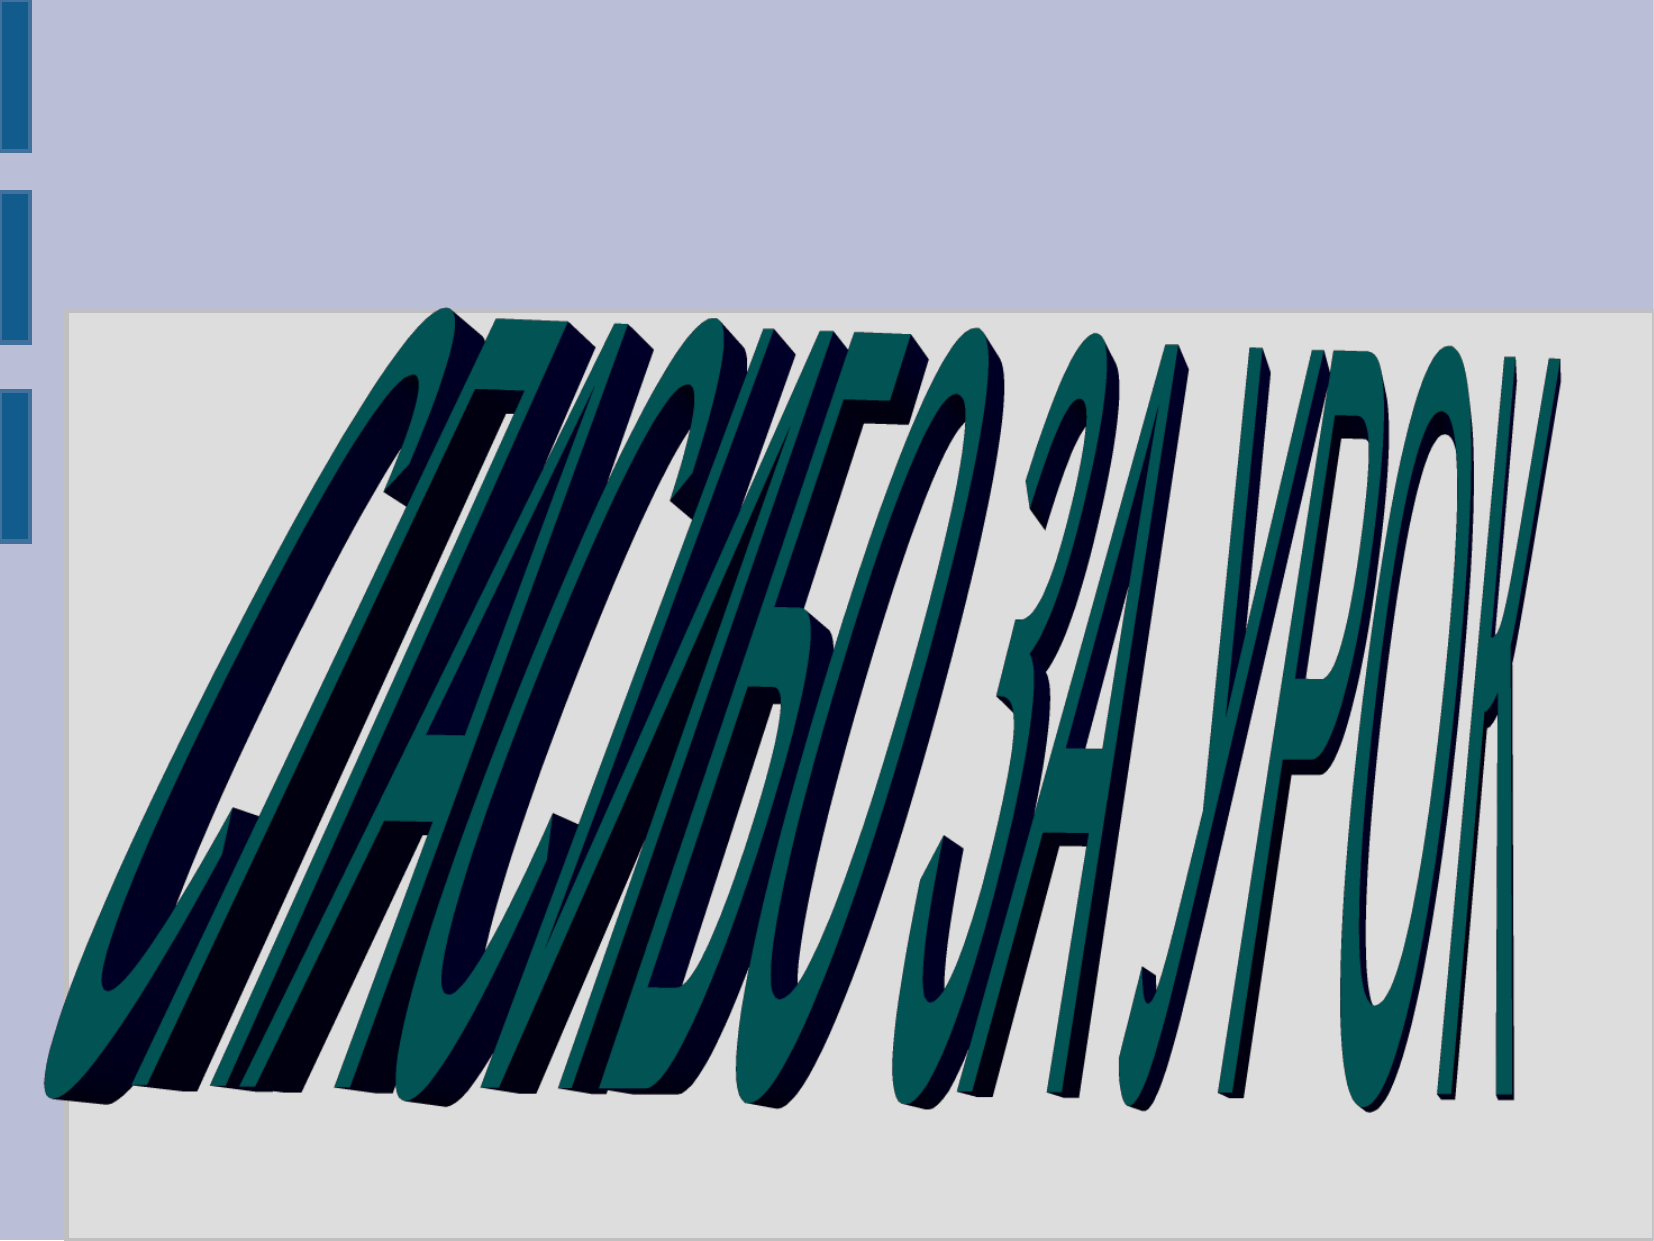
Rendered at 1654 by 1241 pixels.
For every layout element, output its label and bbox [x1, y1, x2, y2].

text_box [768, 703, 781, 719]
